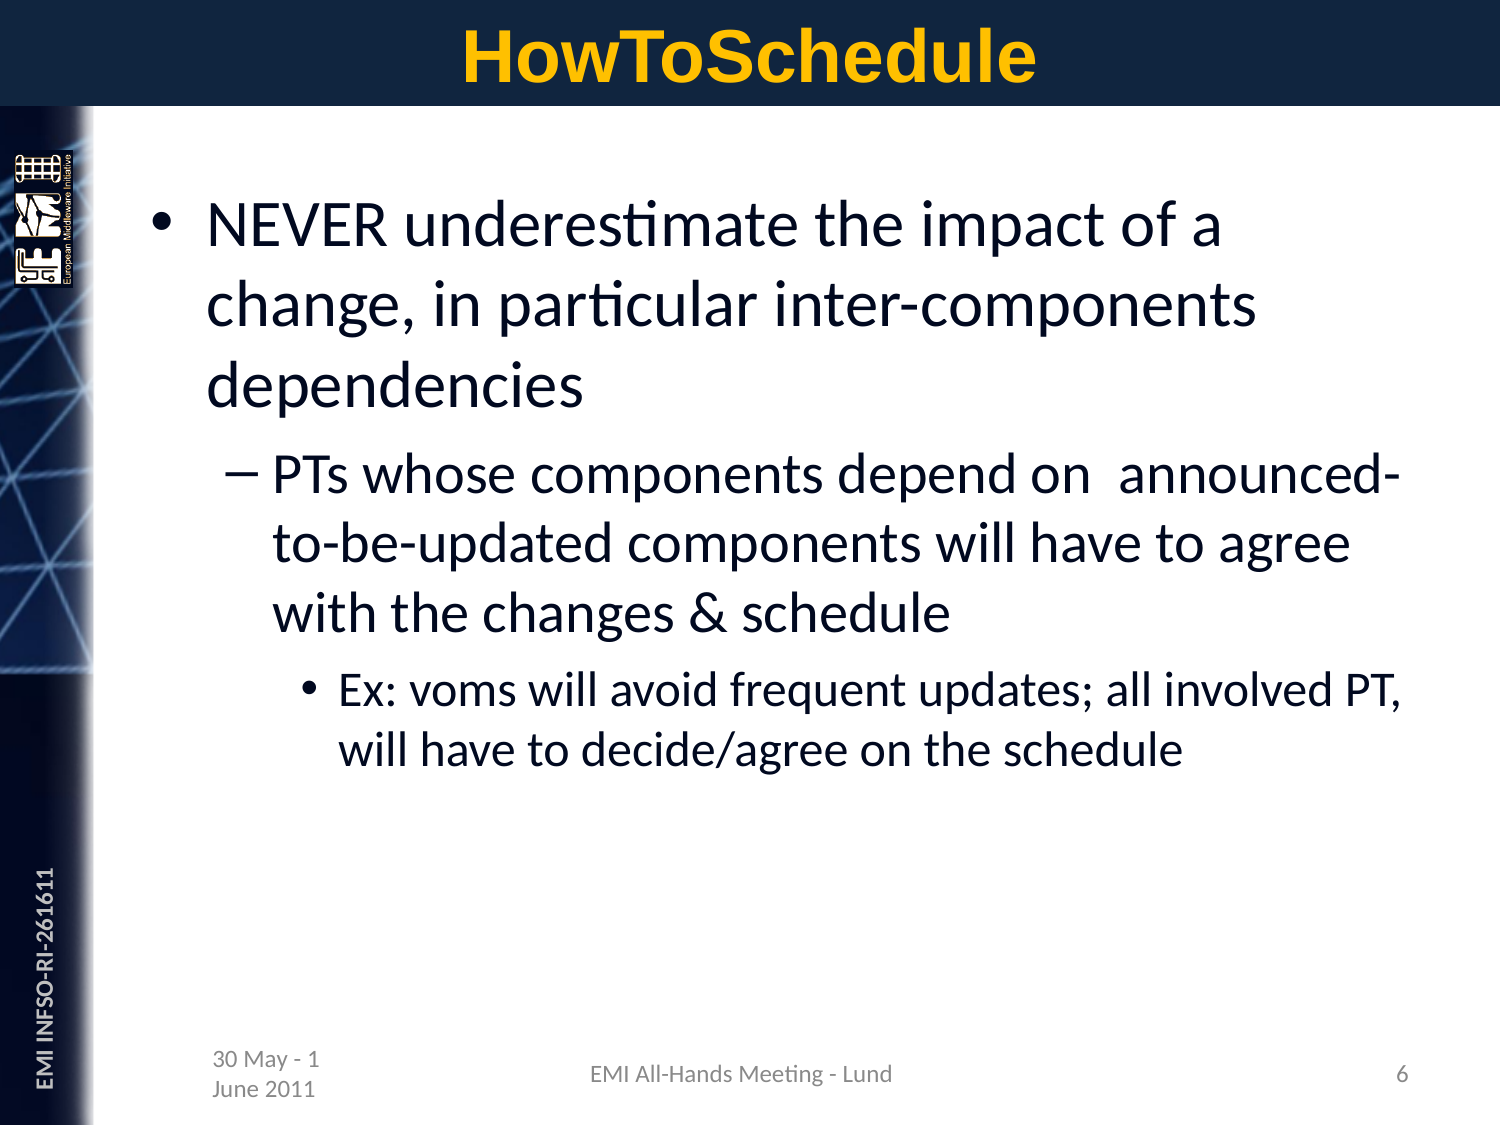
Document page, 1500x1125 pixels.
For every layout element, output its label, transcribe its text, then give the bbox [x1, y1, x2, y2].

text_box EMI All-Hands Meeting - Lund [380, 1042, 1103, 1103]
text_box 30 May - 1 June 2011 [197, 1042, 369, 1103]
list NEVER underestimate the impact of a change, in particular inter-components dependencies PTs whose components depend on announced-to-be-updated components will have to agree with the changes & schedule Ex: voms will avoid frequent updates; all involved PT, will have to decide/agree on the schedule [135, 172, 1425, 1005]
title HowToSchedule [0, 0, 1500, 106]
text_box <number> [1354, 1042, 1424, 1103]
picture [0, 106, 105, 1125]
